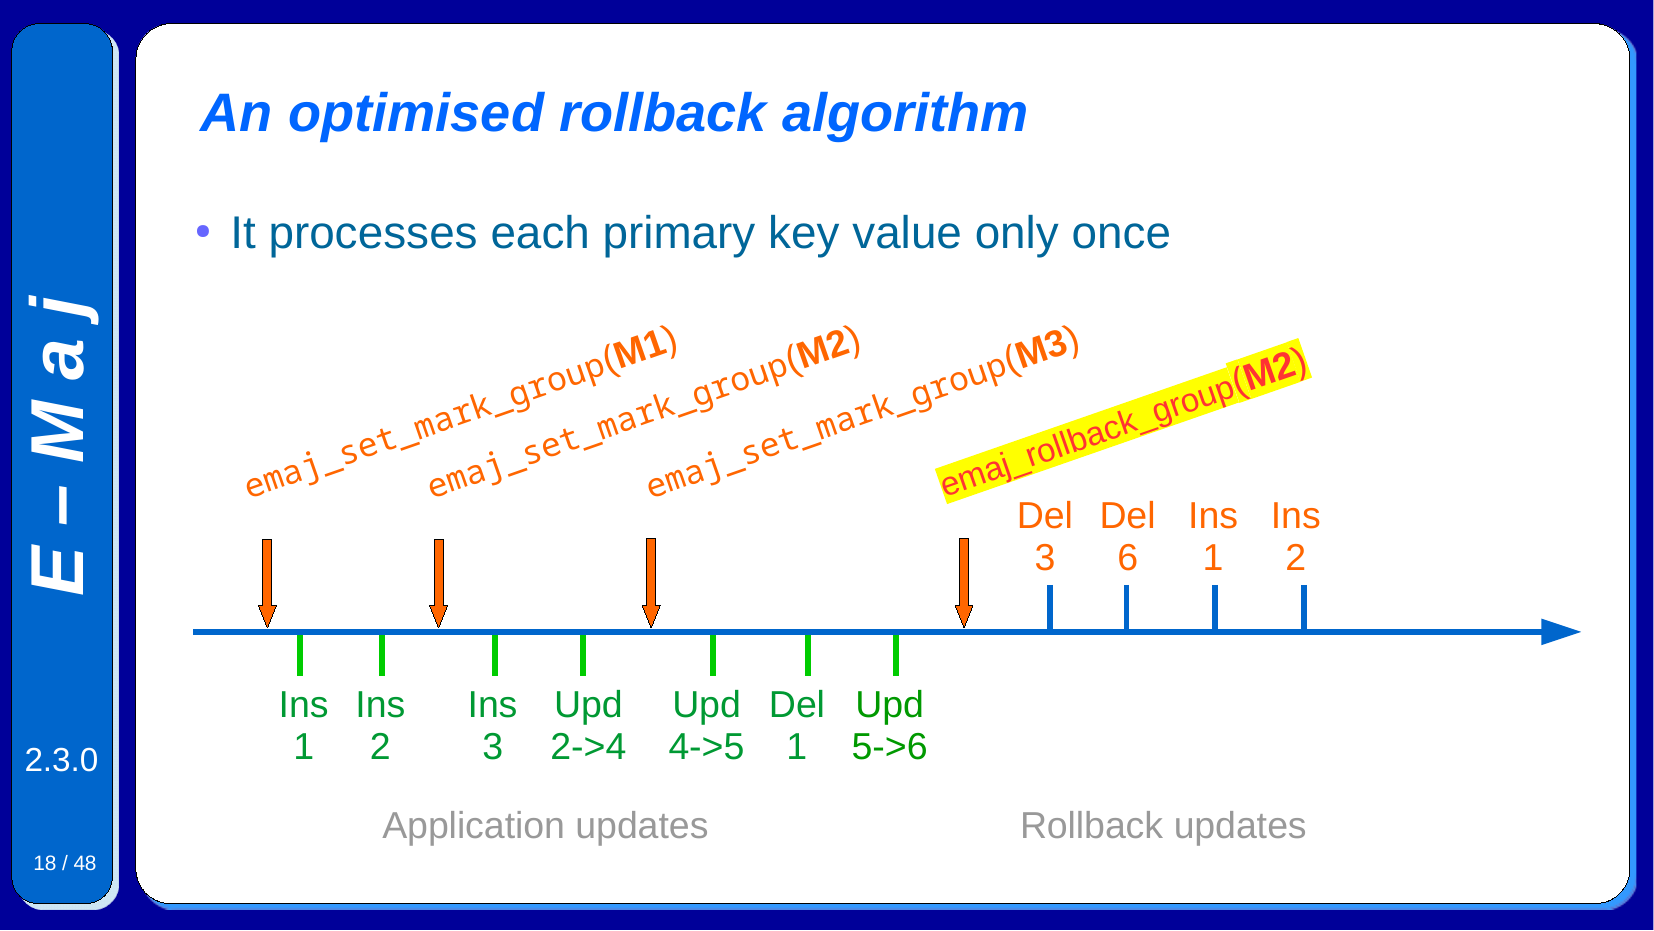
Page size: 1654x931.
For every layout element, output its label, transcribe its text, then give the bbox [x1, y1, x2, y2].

text_box Application updates [367, 796, 805, 854]
text_box Ins 1 [1187, 487, 1256, 588]
text_box emaj_set_mark_group(M2) [403, 302, 887, 530]
text_box emaj_set_mark_group(M1) [220, 302, 700, 530]
text_box Upd 5->6 [836, 676, 962, 777]
text_box Ins 2 [340, 676, 432, 777]
text_box [429, 539, 448, 628]
text_box Ins 3 [452, 676, 535, 777]
text_box [258, 539, 277, 628]
text_box emaj_set_mark_group(M3) [622, 302, 1105, 530]
text_box Upd 2->4 [535, 676, 653, 777]
text_box Rollback updates [1005, 796, 1428, 854]
list It processes each primary key value only once [177, 206, 1587, 827]
text_box [642, 538, 661, 628]
text_box Del 6 [1084, 487, 1187, 588]
text_box Del 1 [779, 676, 836, 777]
text_box [955, 538, 973, 628]
text_box emaj_rollback_group(M2) [917, 313, 1369, 530]
text_box Del 3 [1002, 487, 1084, 588]
title An optimised rollback algorithm [200, 34, 1575, 191]
text_box Ins 2 [1256, 487, 1347, 588]
text_box Ins 1 [263, 676, 340, 777]
text_box Upd 4->5 [653, 676, 779, 777]
